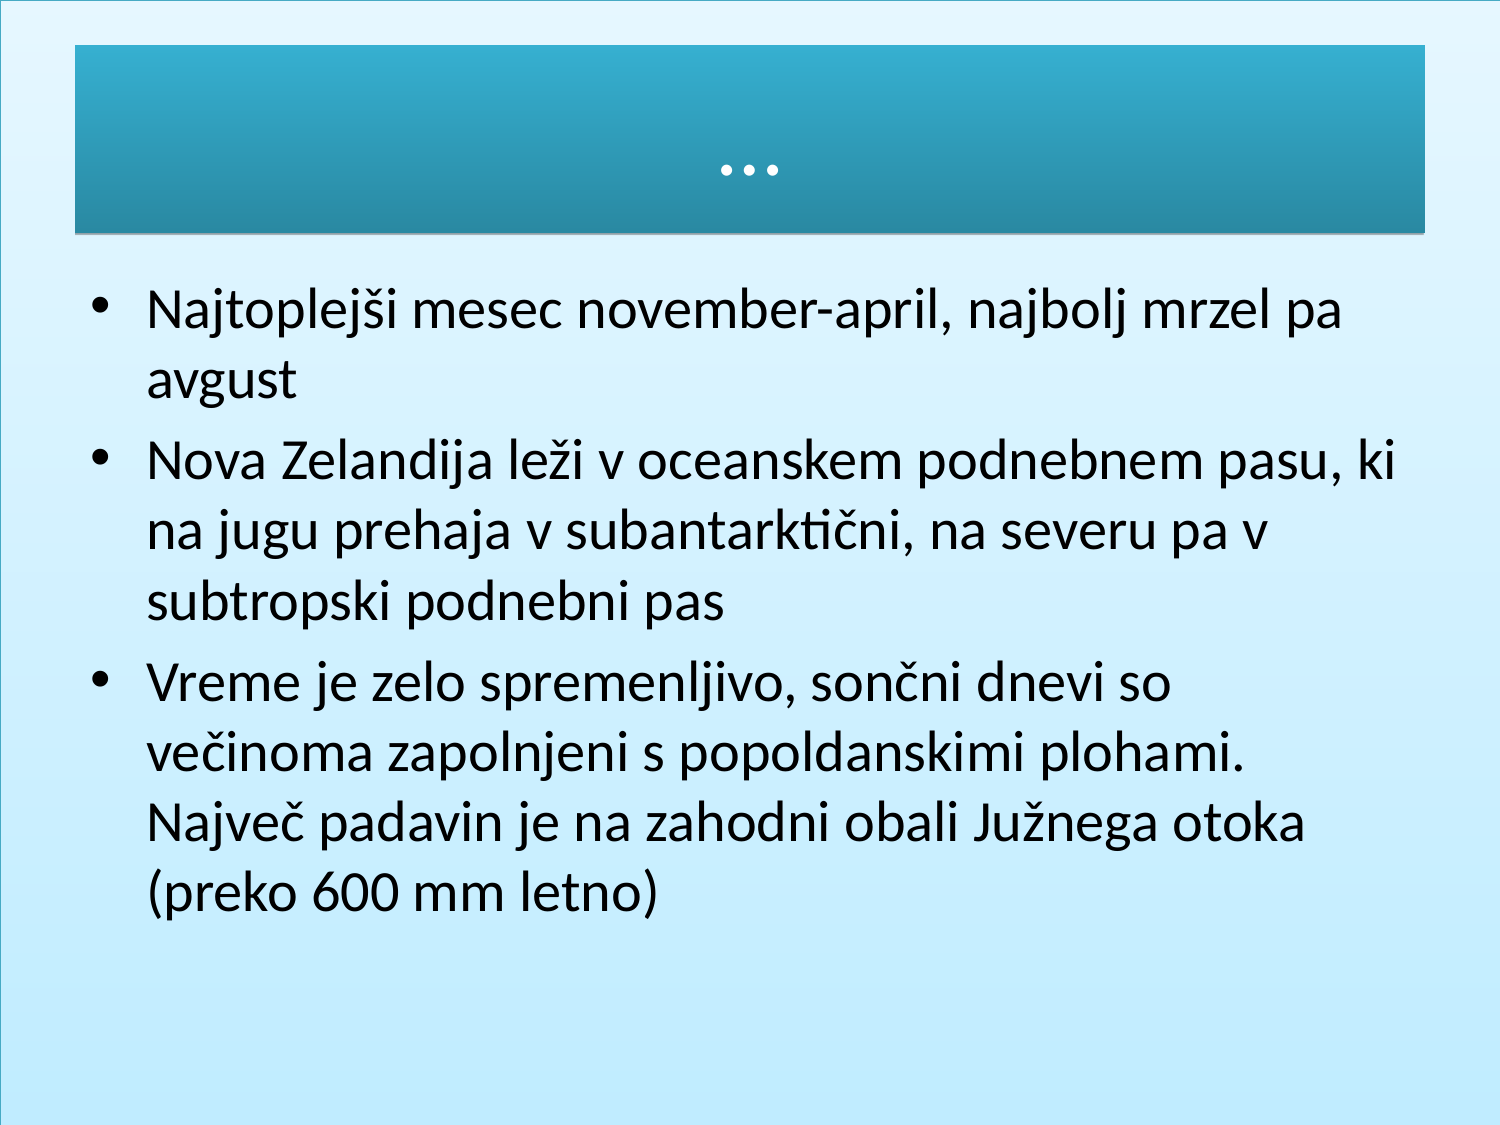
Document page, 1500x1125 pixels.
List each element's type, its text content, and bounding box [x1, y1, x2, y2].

list Najtoplejši mesec november-april, najbolj mrzel pa avgust Nova Zelandija leži v oceanskem podnebnem pasu, ki na jugu prehaja v subantarktični, na severu pa v subtropski podnebni pas Vreme je zelo spremenljivo, sončni dnevi so večinoma zapolnjeni s popoldanskimi plohami. Največ padavin je na zahodni obali Južnega otoka (preko 600 mm letno) [75, 262, 1425, 1005]
text_box [0, 0, 1500, 1125]
title … [75, 45, 1425, 233]
